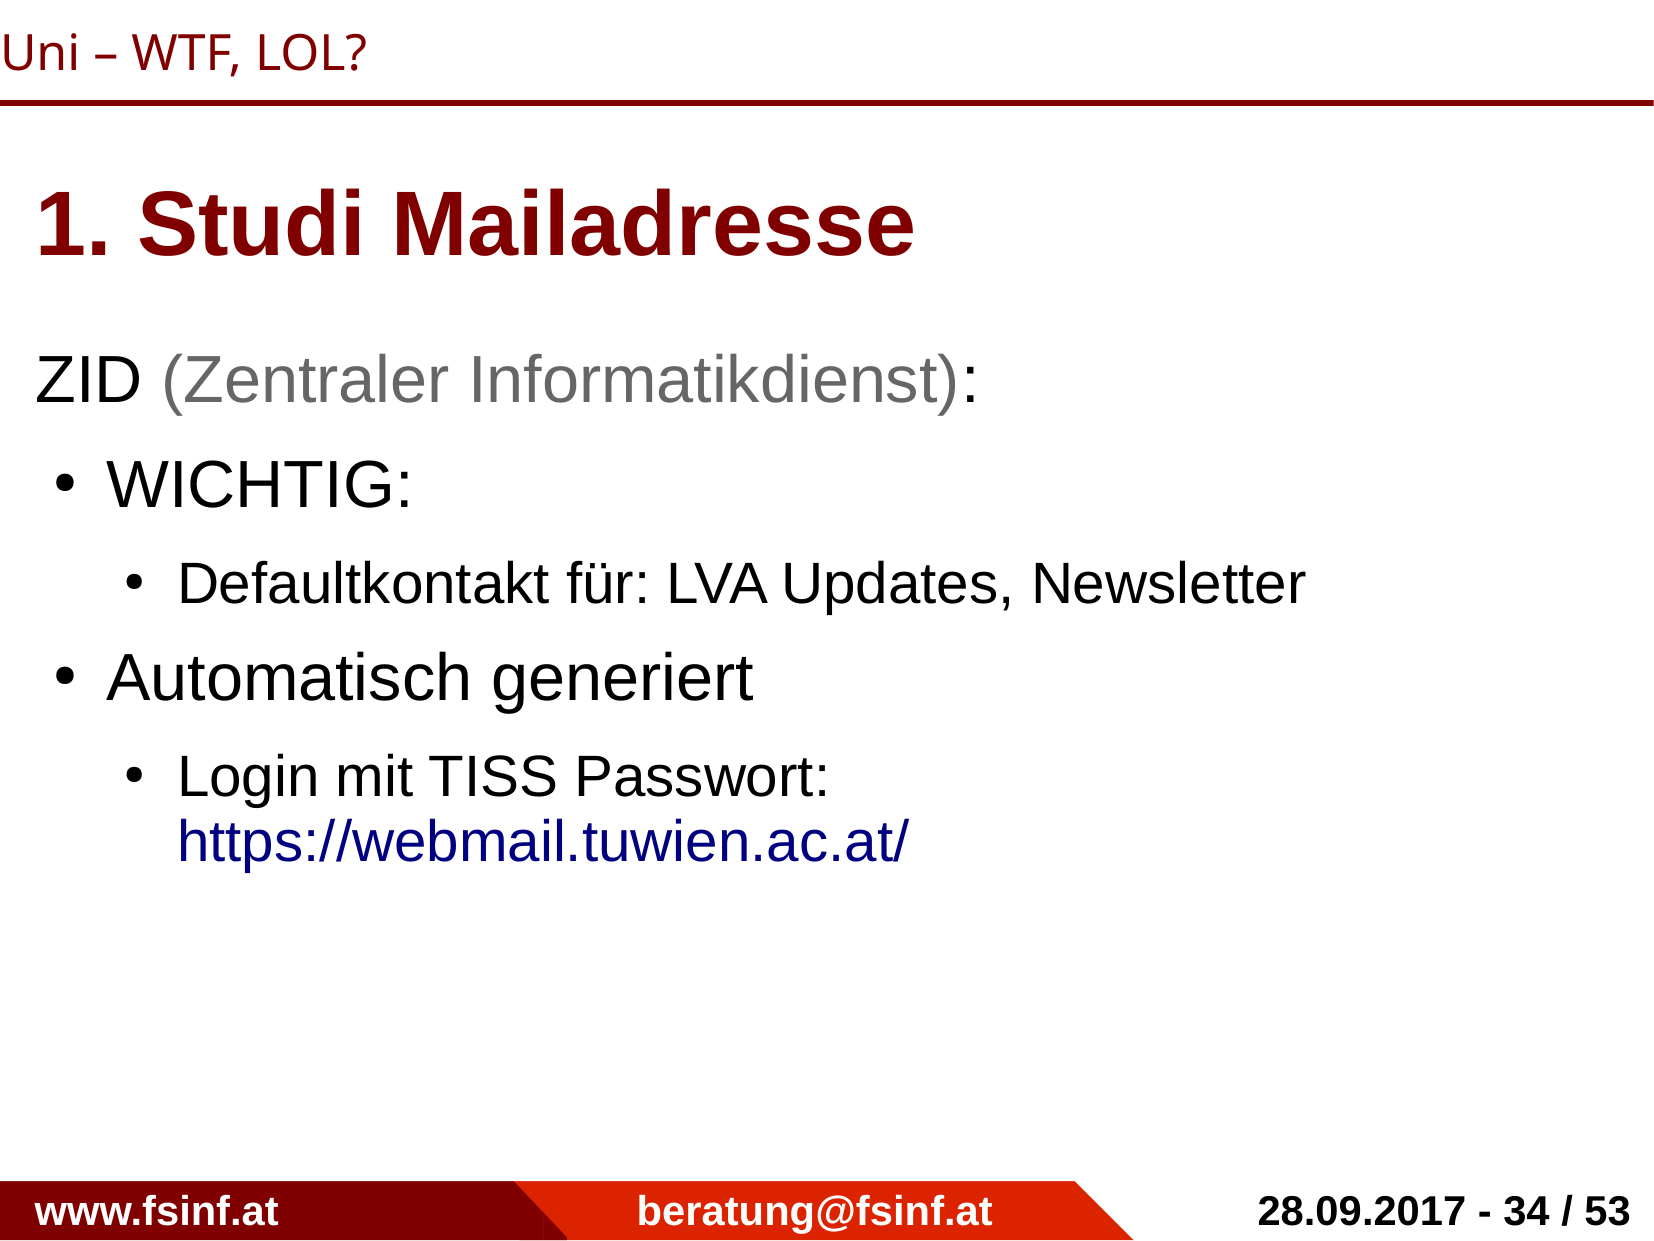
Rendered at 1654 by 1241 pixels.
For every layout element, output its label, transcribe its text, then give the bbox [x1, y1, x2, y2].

title 1. Studi Mailadresse [35, 120, 1619, 328]
list ZID (Zentraler Informatikdienst): WICHTIG: Defaultkontakt für: LVA Updates, Newsletter Automatisch generiert Login mit TISS Passwort: https://webmail.tuwien.ac.at/ [35, 342, 1571, 1162]
